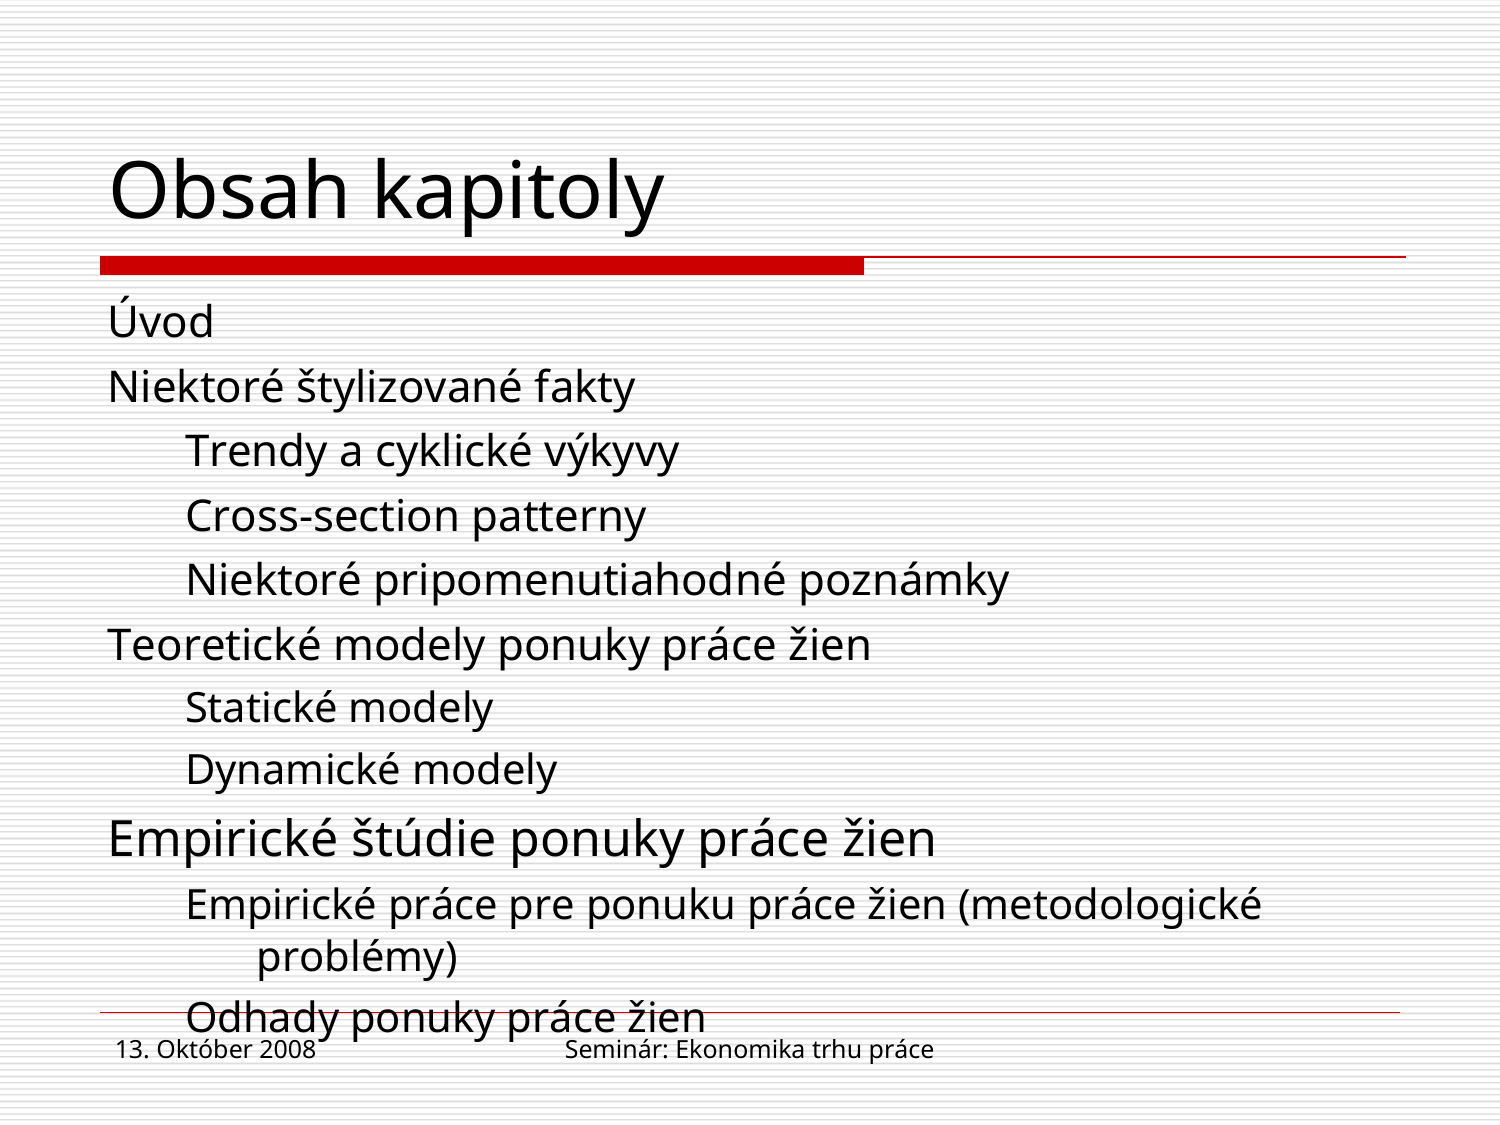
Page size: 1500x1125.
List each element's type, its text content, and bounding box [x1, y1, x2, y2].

list Úvod Niektoré štylizované fakty Trendy a cyklické výkyvy Cross-section patterny Niektoré pripomenutiahodné poznámky Teoretické modely ponuky práce žien Statické modely Dynamické modely Empirické štúdie ponuky práce žien Empirické práce pre ponuku práce žien (metodologické problémy) Odhady ponuky práce žien [92, 287, 1406, 988]
picture [0, 0, 1500, 1125]
title Obsah kapitoly [94, 49, 1407, 250]
